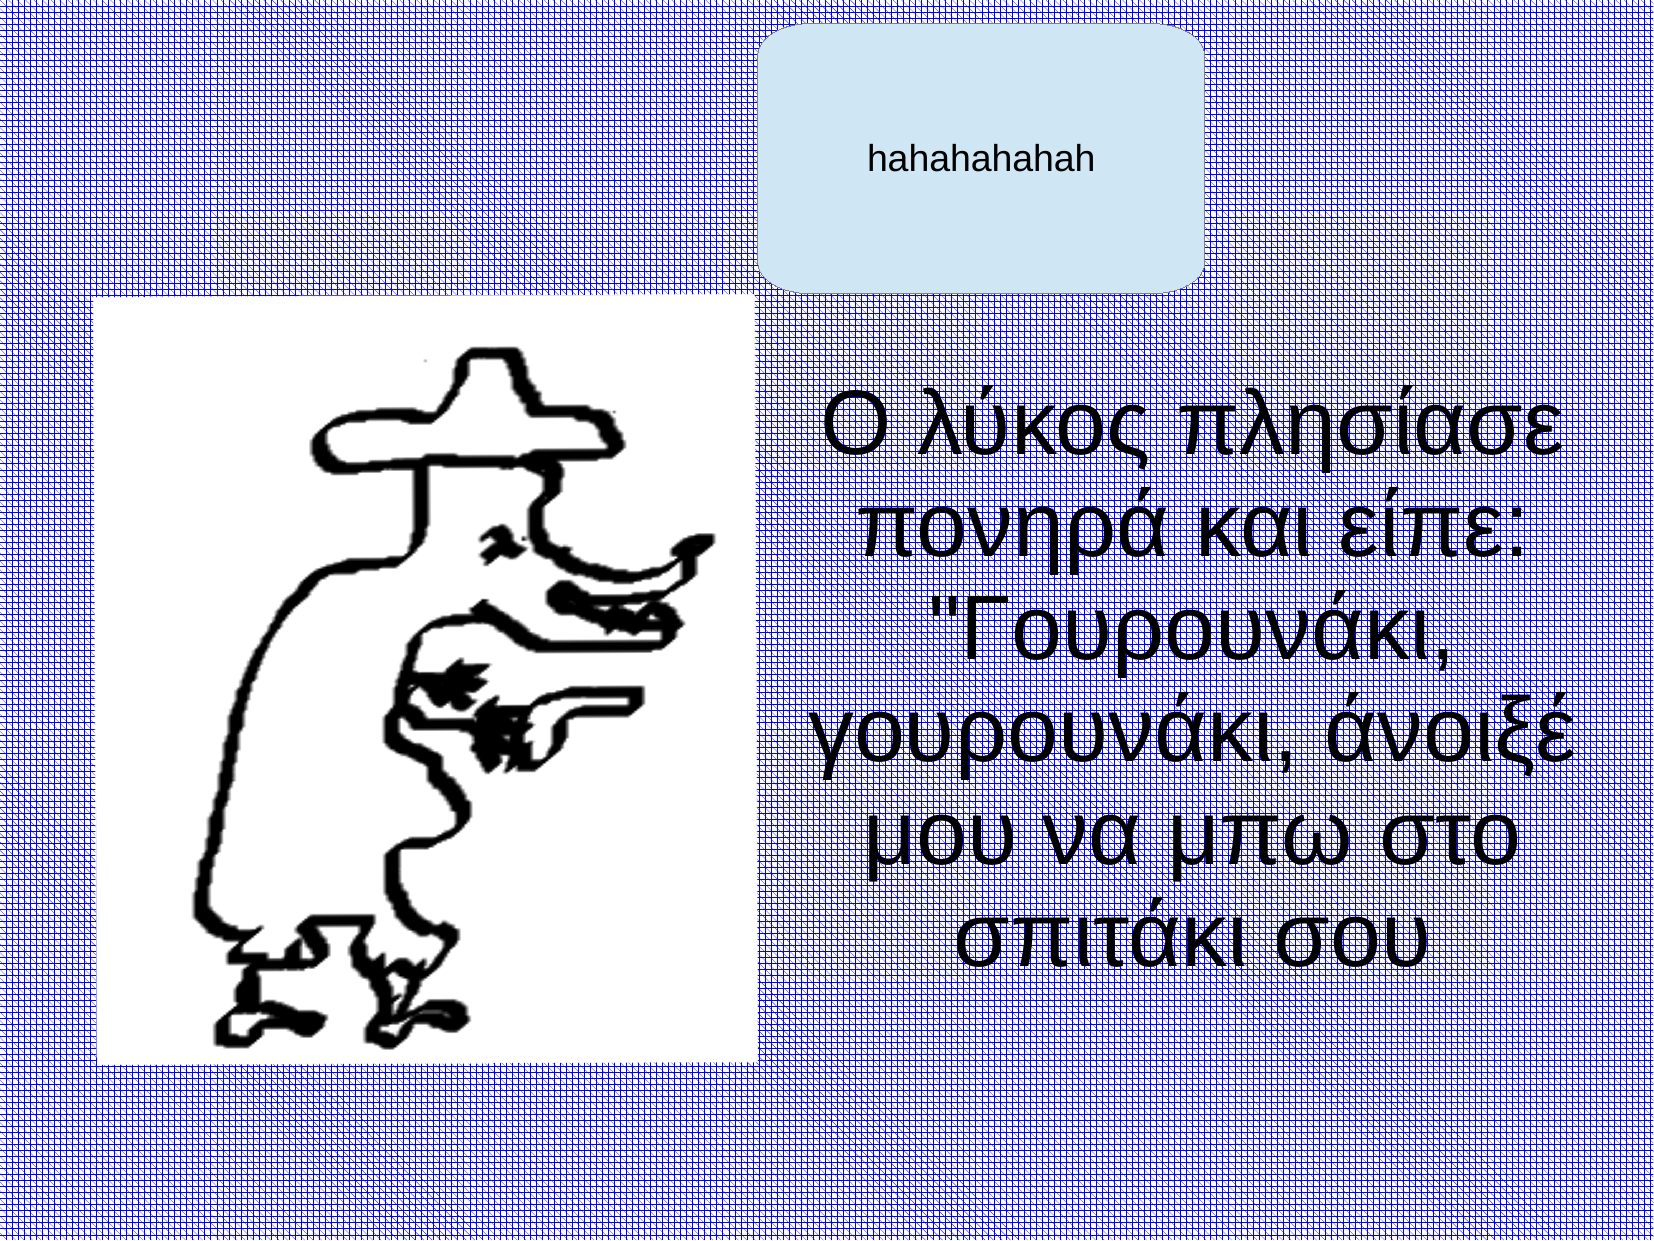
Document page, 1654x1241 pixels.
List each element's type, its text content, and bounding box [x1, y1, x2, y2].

text_box hahahahahah [757, 23, 1205, 294]
picture [92, 293, 758, 1065]
title Ο λύκος πλησίασε πονηρά και είπε: "Γουρουνάκι, γουρουνάκι, άνοιξέ μου να μπω στο σπιτάκι σου [767, 0, 1619, 1075]
